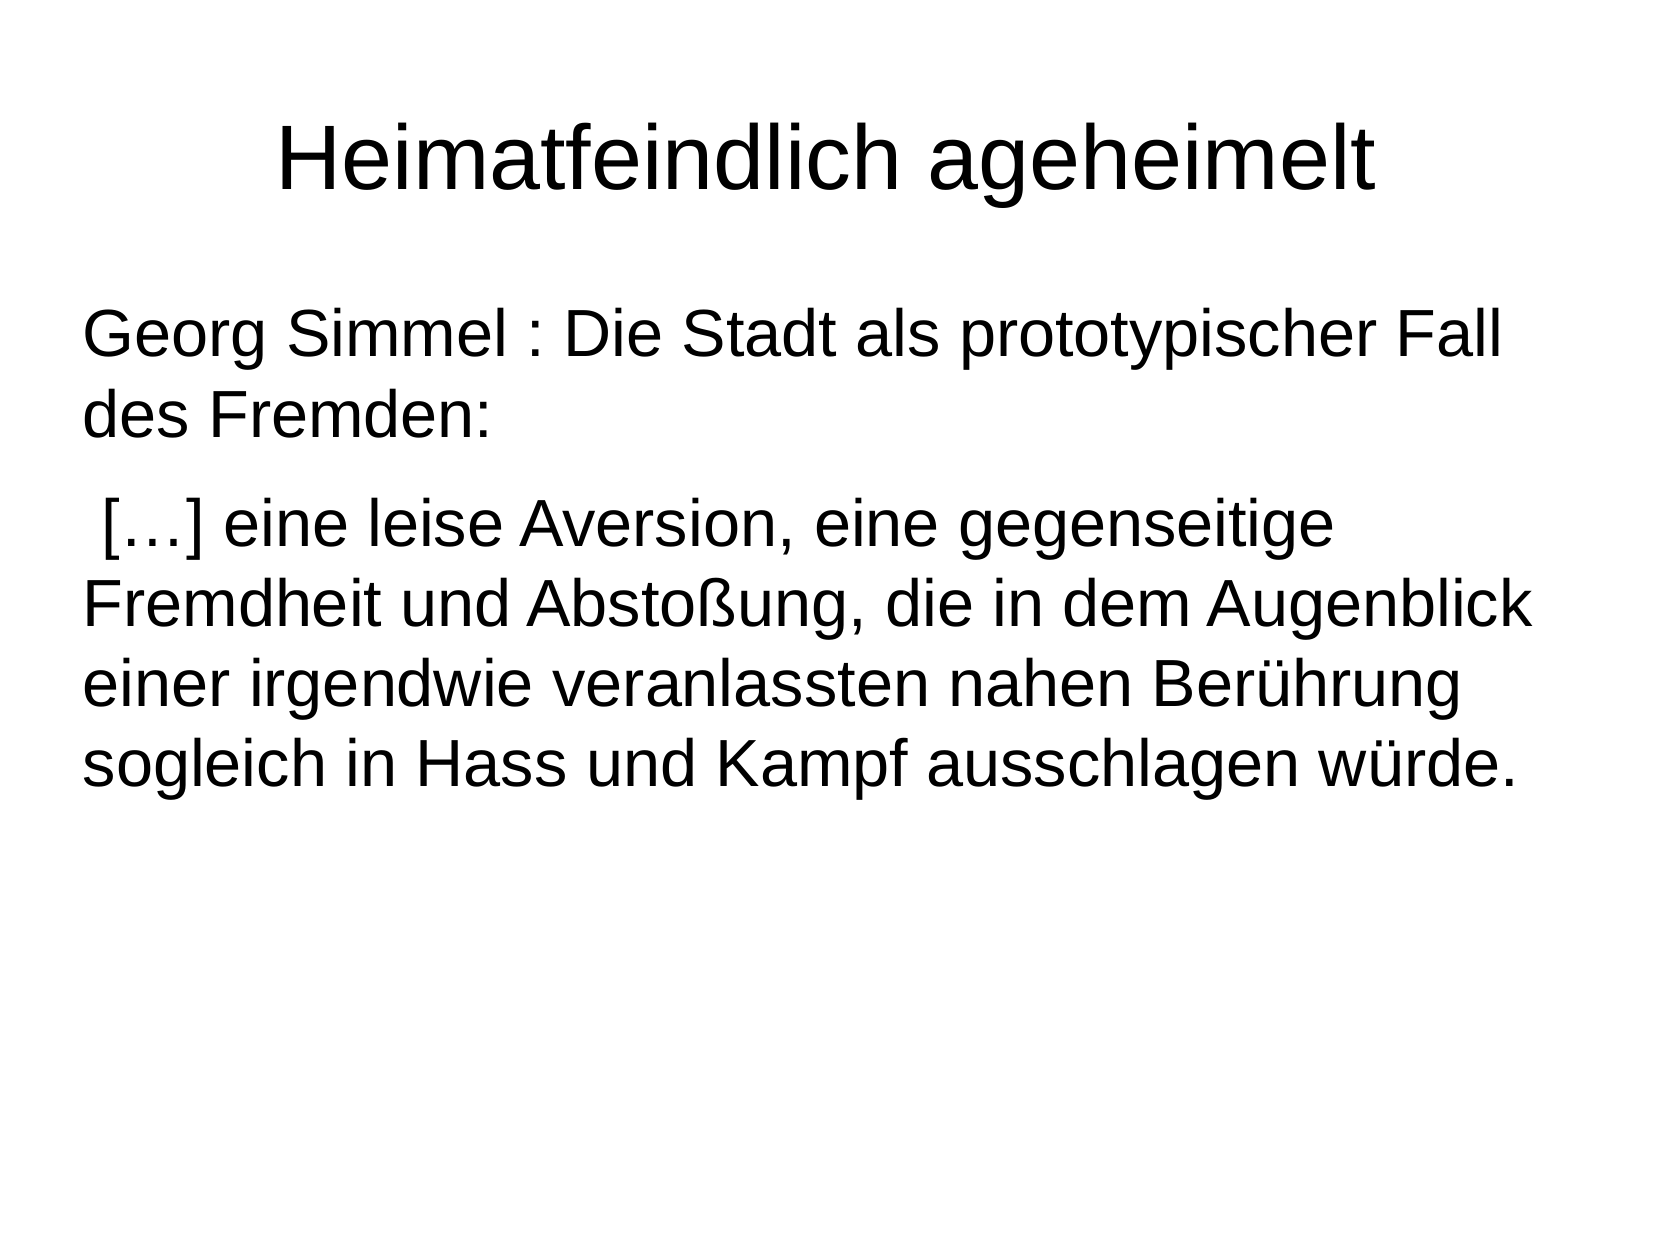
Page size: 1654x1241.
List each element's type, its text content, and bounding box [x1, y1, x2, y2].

title Heimatfeindlich ageheimelt [82, 49, 1571, 257]
list Georg Simmel : Die Stadt als prototypischer Fall des Fremden: […] eine leise Aversion, eine gegenseitige Fremdheit und Abstoßung, die in dem Augenblick einer irgendwie veranlassten nahen Berührung sogleich in Hass und Kampf ausschlagen würde. [82, 290, 1571, 1010]
